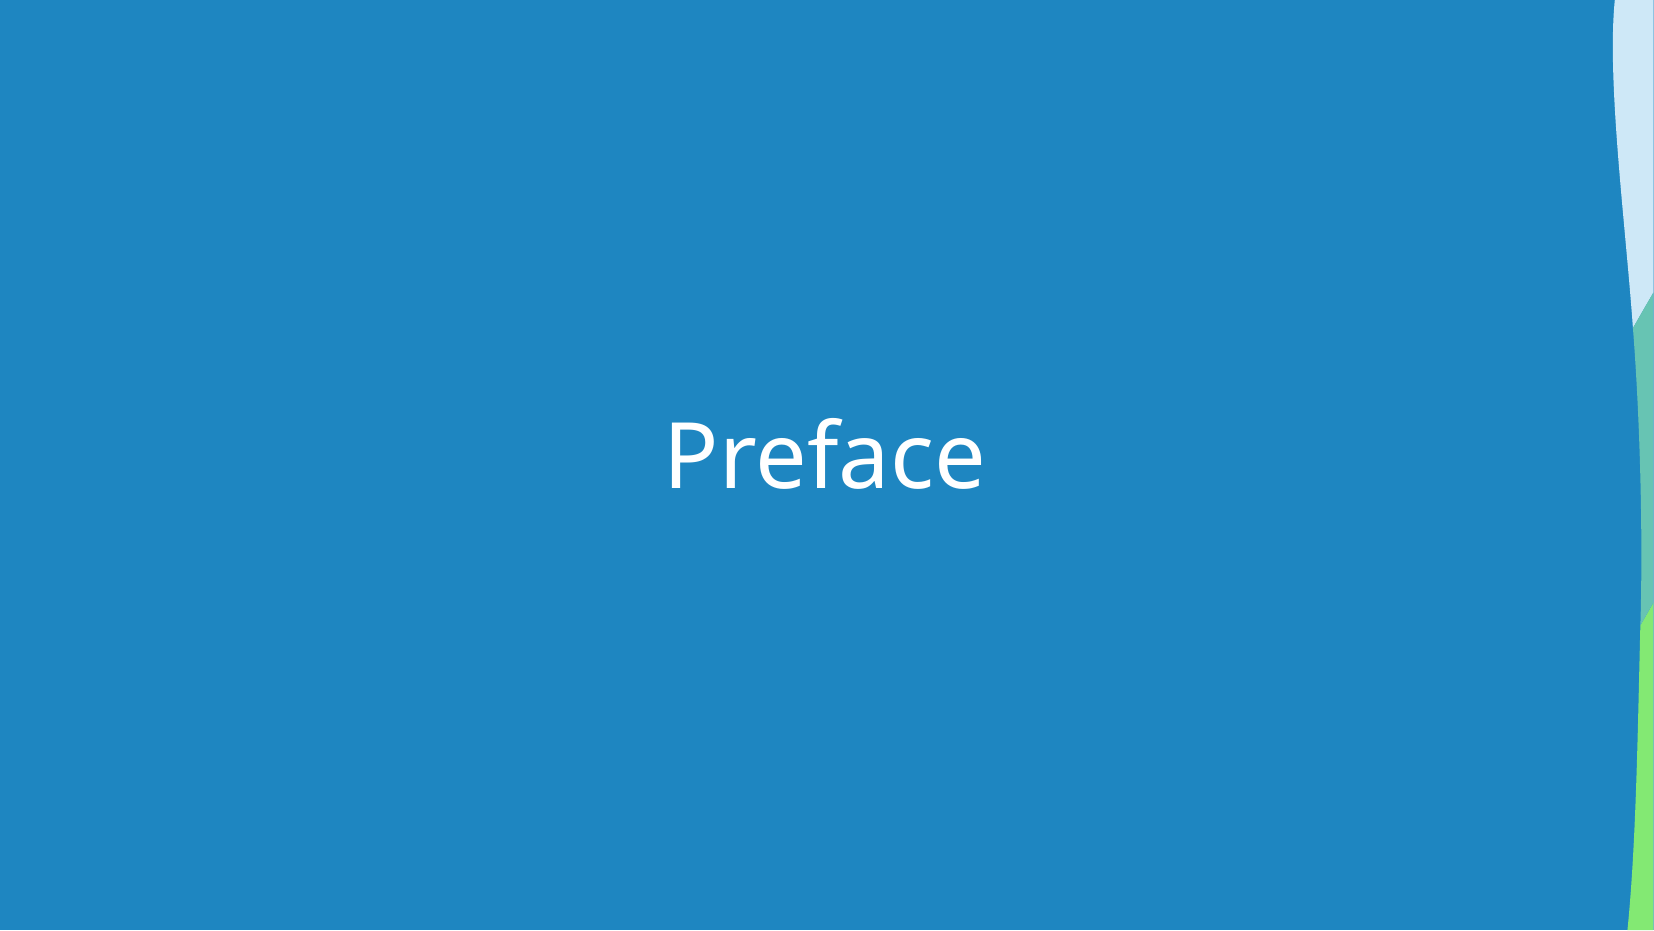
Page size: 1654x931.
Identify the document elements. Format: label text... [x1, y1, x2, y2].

title Preface [112, 375, 1538, 531]
